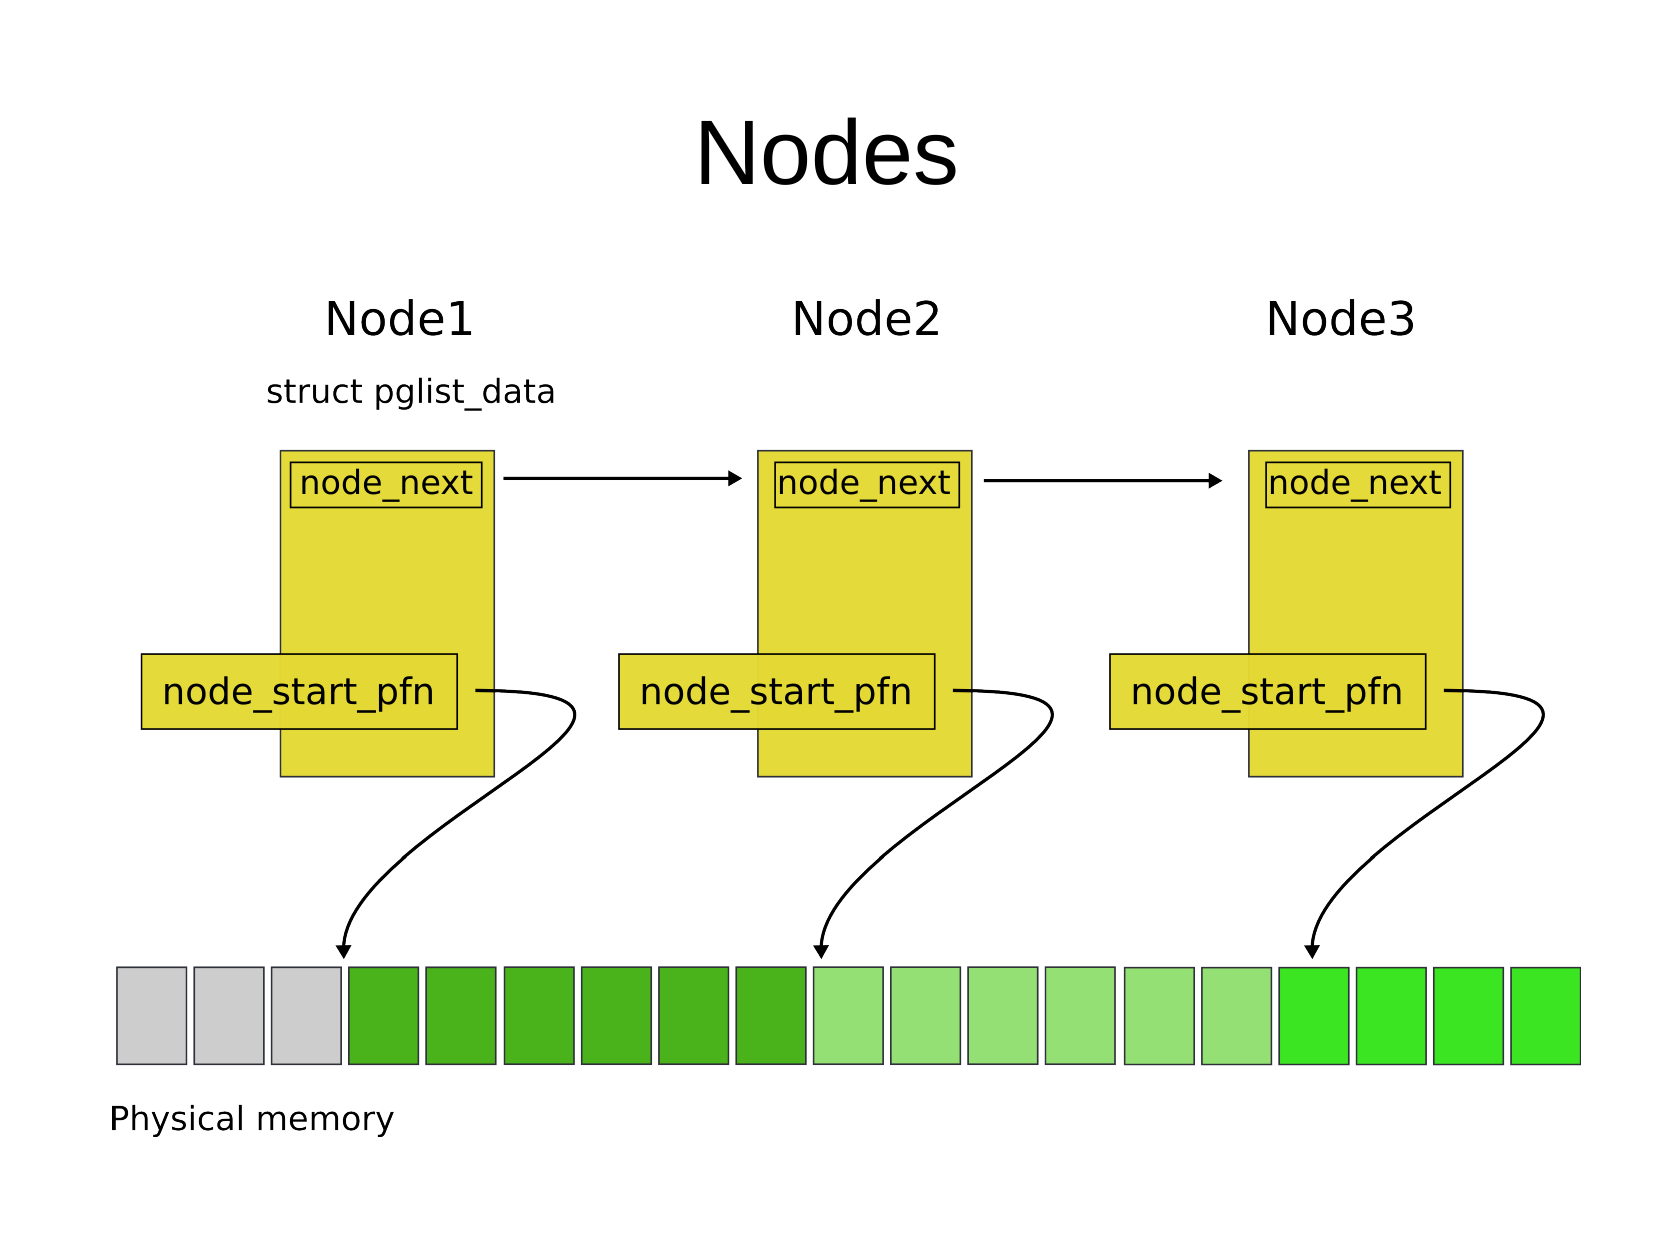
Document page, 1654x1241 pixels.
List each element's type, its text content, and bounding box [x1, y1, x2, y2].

title Nodes [82, 49, 1571, 257]
picture [112, 299, 1581, 1137]
